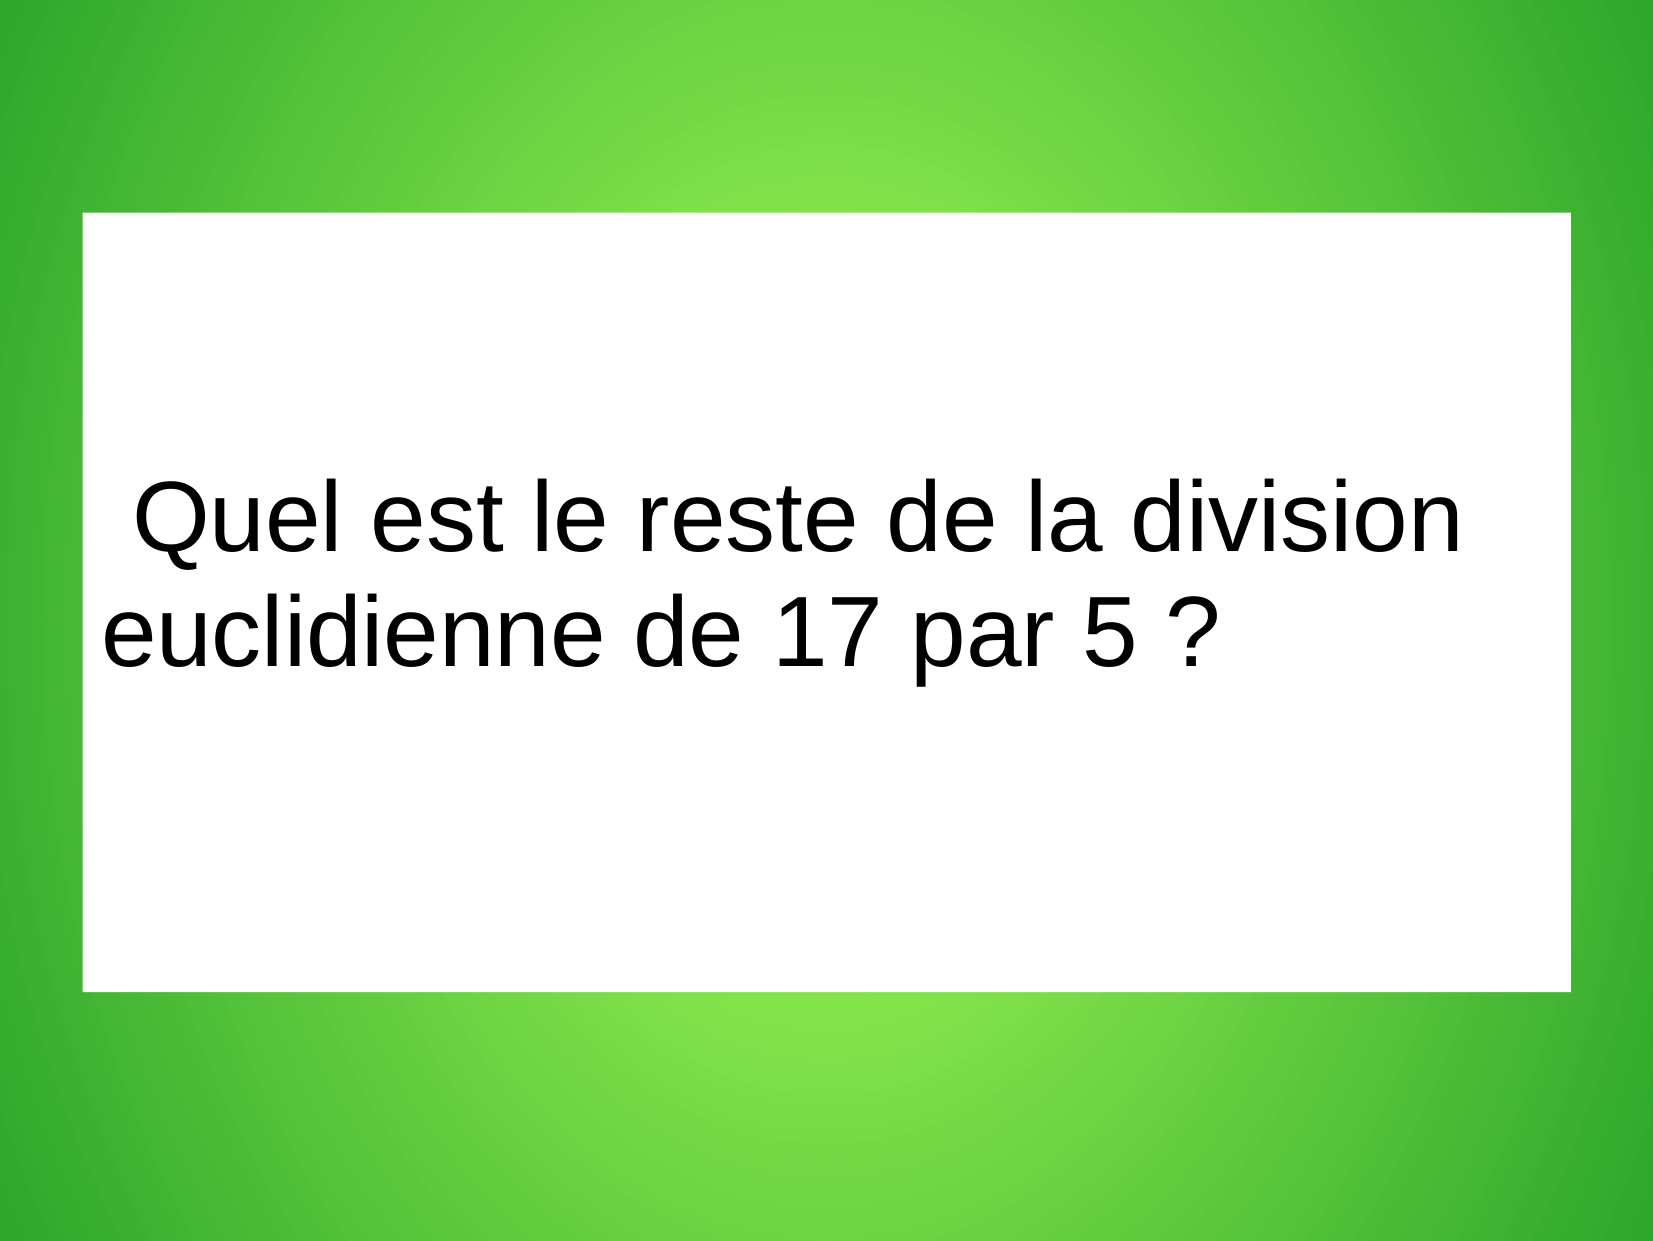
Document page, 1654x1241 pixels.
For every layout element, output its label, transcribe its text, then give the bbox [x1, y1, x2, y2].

text_box Quel est le reste de la division euclidienne de 17 par 5 ? [86, 442, 1548, 709]
picture [0, 0, 1654, 1241]
subtitle [82, 212, 1571, 993]
